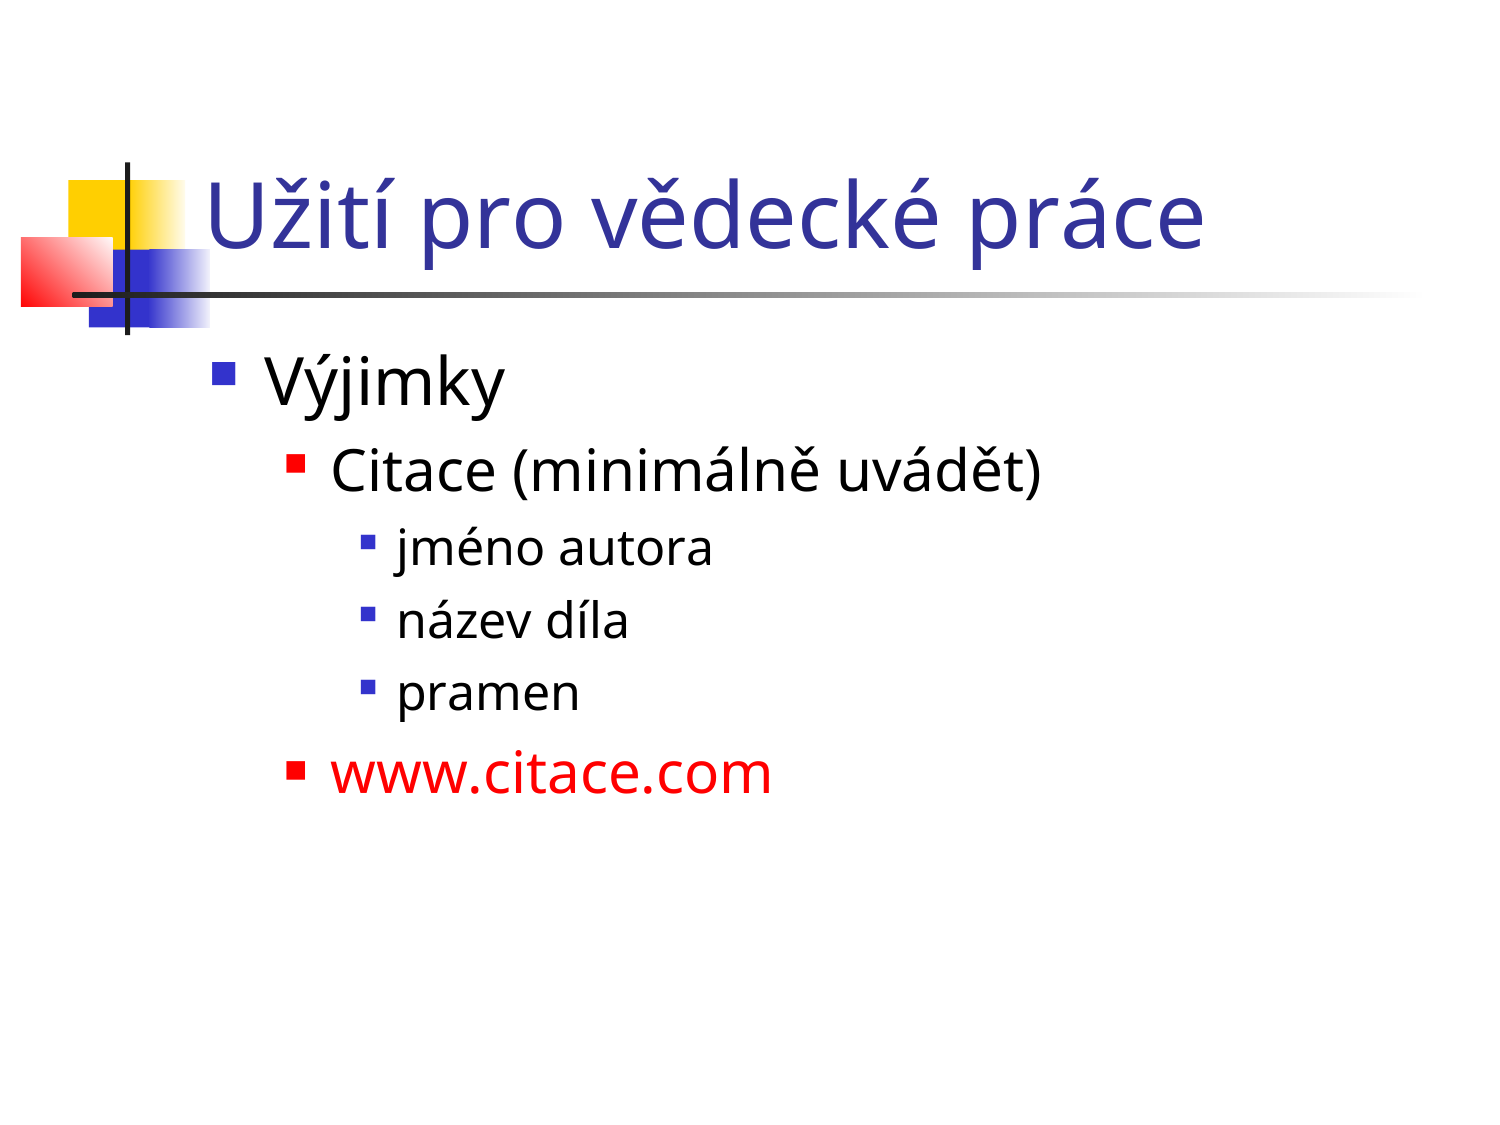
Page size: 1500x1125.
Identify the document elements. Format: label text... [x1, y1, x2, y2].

title Užití pro vědecké práce [188, 35, 1468, 276]
list Výjimky Citace (minimálně uvádět) jméno autora název díla pramen www.citace.com [193, 331, 1469, 1007]
